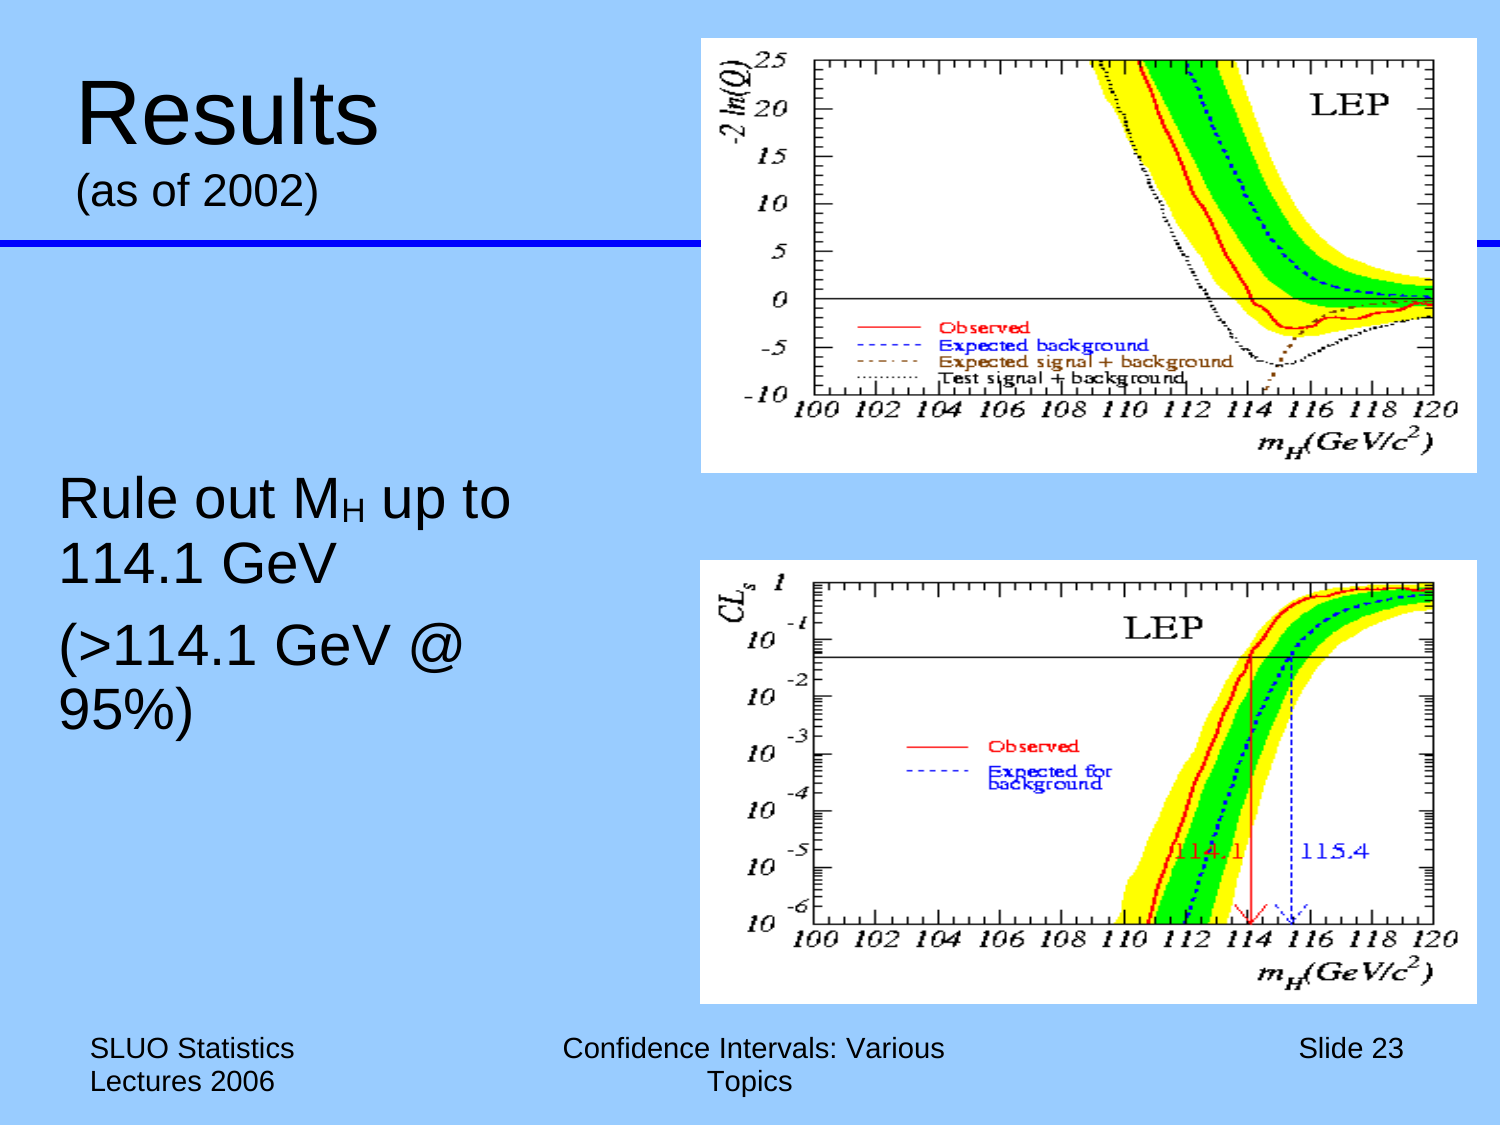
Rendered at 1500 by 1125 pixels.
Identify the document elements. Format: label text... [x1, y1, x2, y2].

subtitle Rule out MH up to 114.1 GeV (>114.1 GeV @ 95%) [59, 265, 532, 1034]
picture [701, 38, 1477, 473]
picture [700, 560, 1477, 1004]
title Results (as of 2002) [75, 45, 701, 233]
